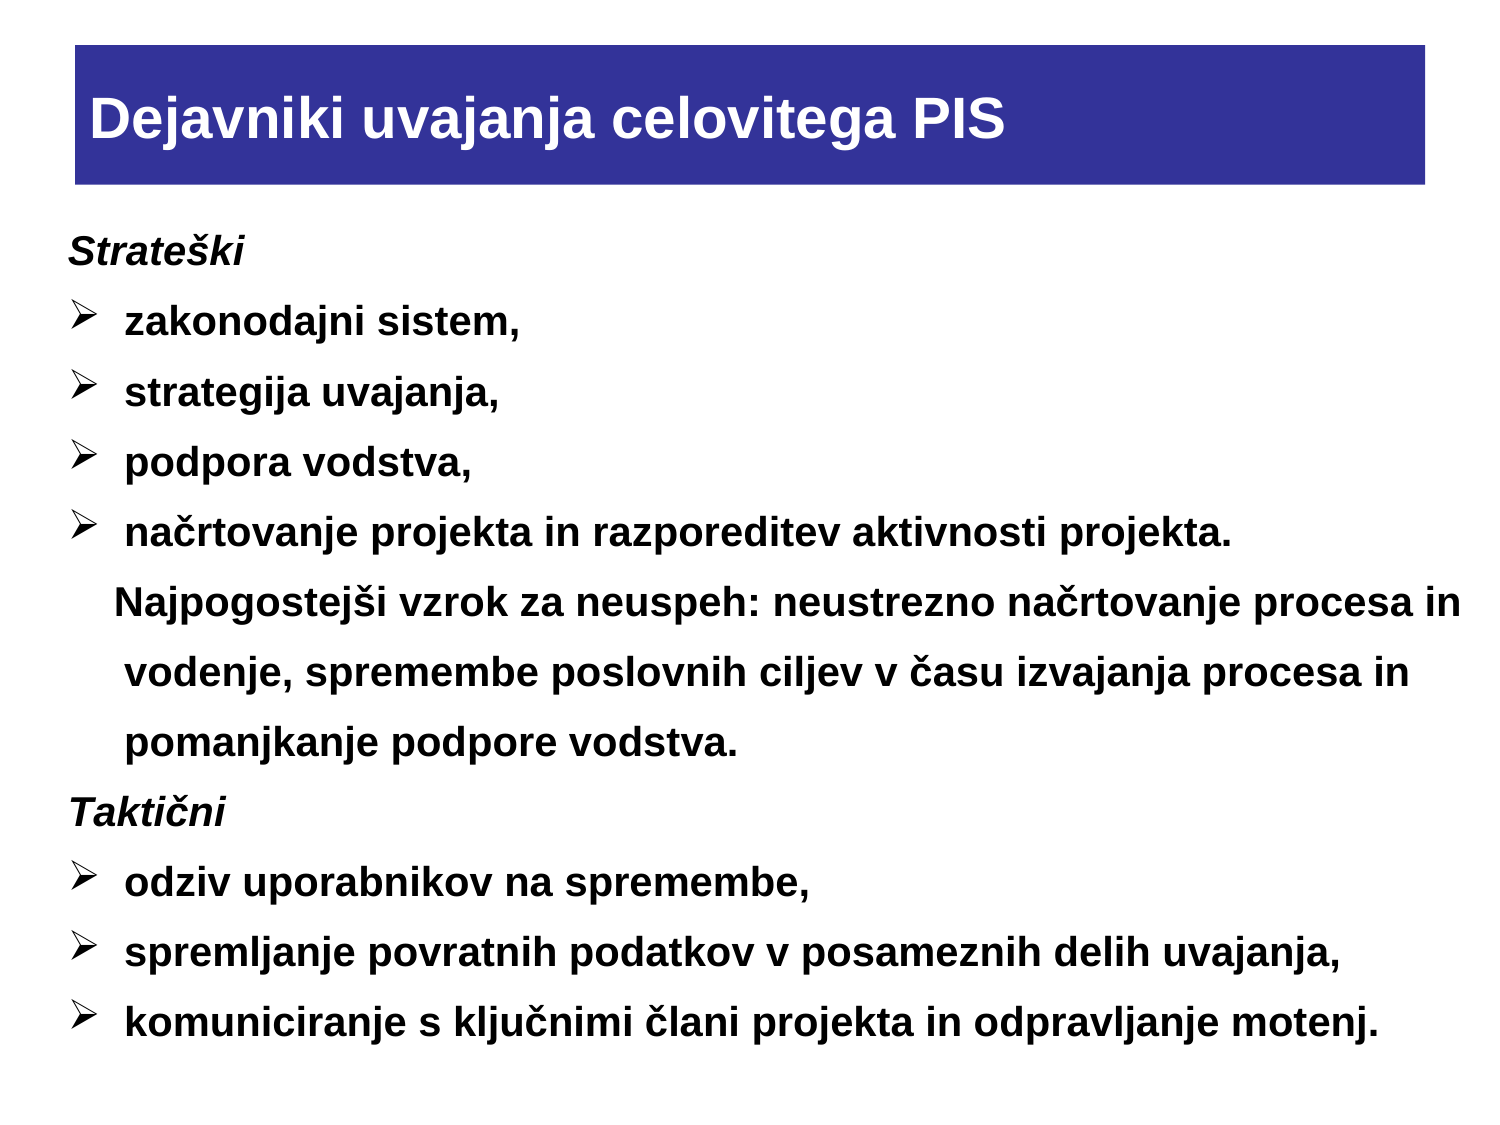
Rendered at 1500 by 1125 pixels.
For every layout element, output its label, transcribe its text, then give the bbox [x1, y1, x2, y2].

title Dejavniki uvajanja celovitega PIS [75, 45, 1426, 185]
list Strateški zakonodajni sistem, strategija uvajanja, podpora vodstva, načrtovanje projekta in razporeditev aktivnosti projekta. Najpogostejši vzrok za neuspeh: neustrezno načrtovanje procesa in vodenje, spremembe poslovnih ciljev v času izvajanja procesa in pomanjkanje podpore vodstva. Taktični odziv uporabnikov na spremembe, spremljanje povratnih podatkov v posameznih delih uvajanja, komuniciranje s ključnimi člani projekta in odpravljanje motenj. [53, 196, 1500, 1125]
